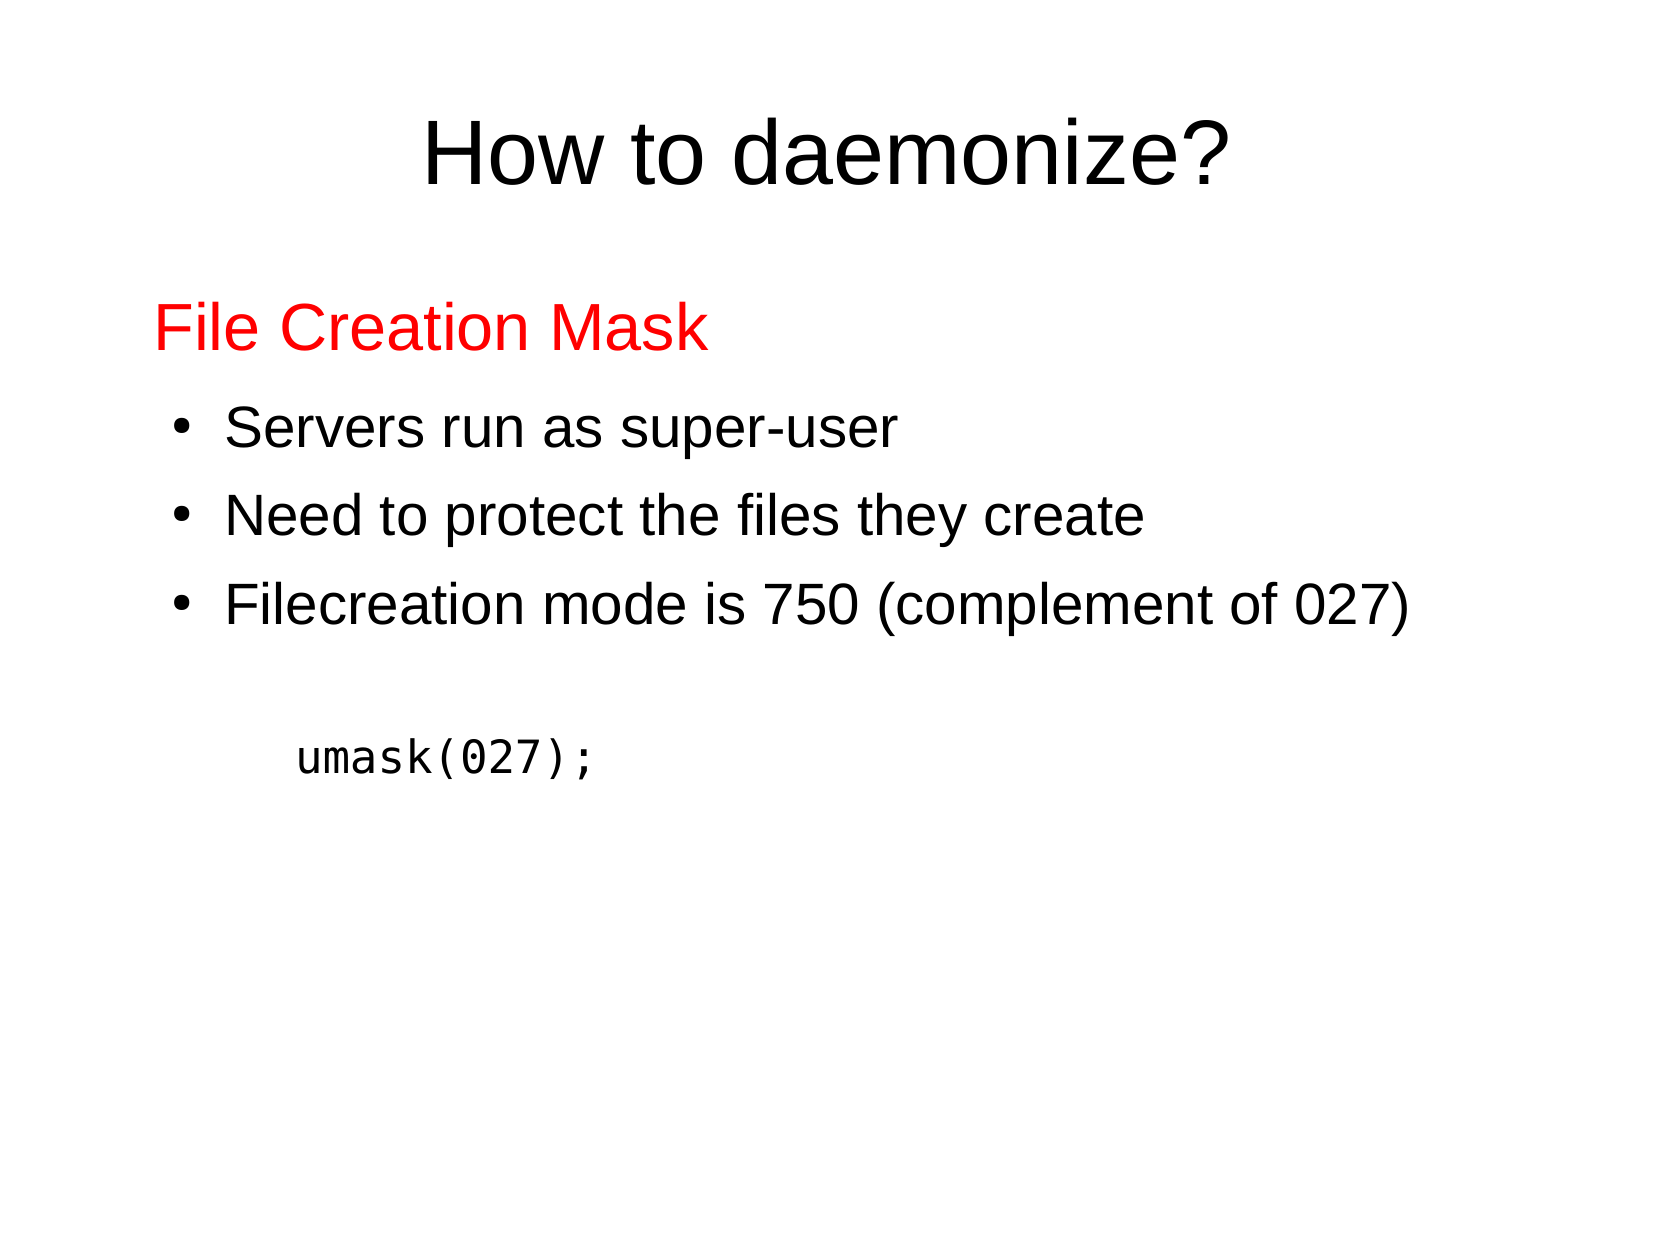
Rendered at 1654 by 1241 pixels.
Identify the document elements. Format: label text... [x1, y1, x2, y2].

title How to daemonize? [82, 56, 1571, 250]
list File Creation Mask Servers run as super-user Need to protect the files they create Filecreation mode is 750 (complement of 027) umask(027); [82, 290, 1571, 1109]
